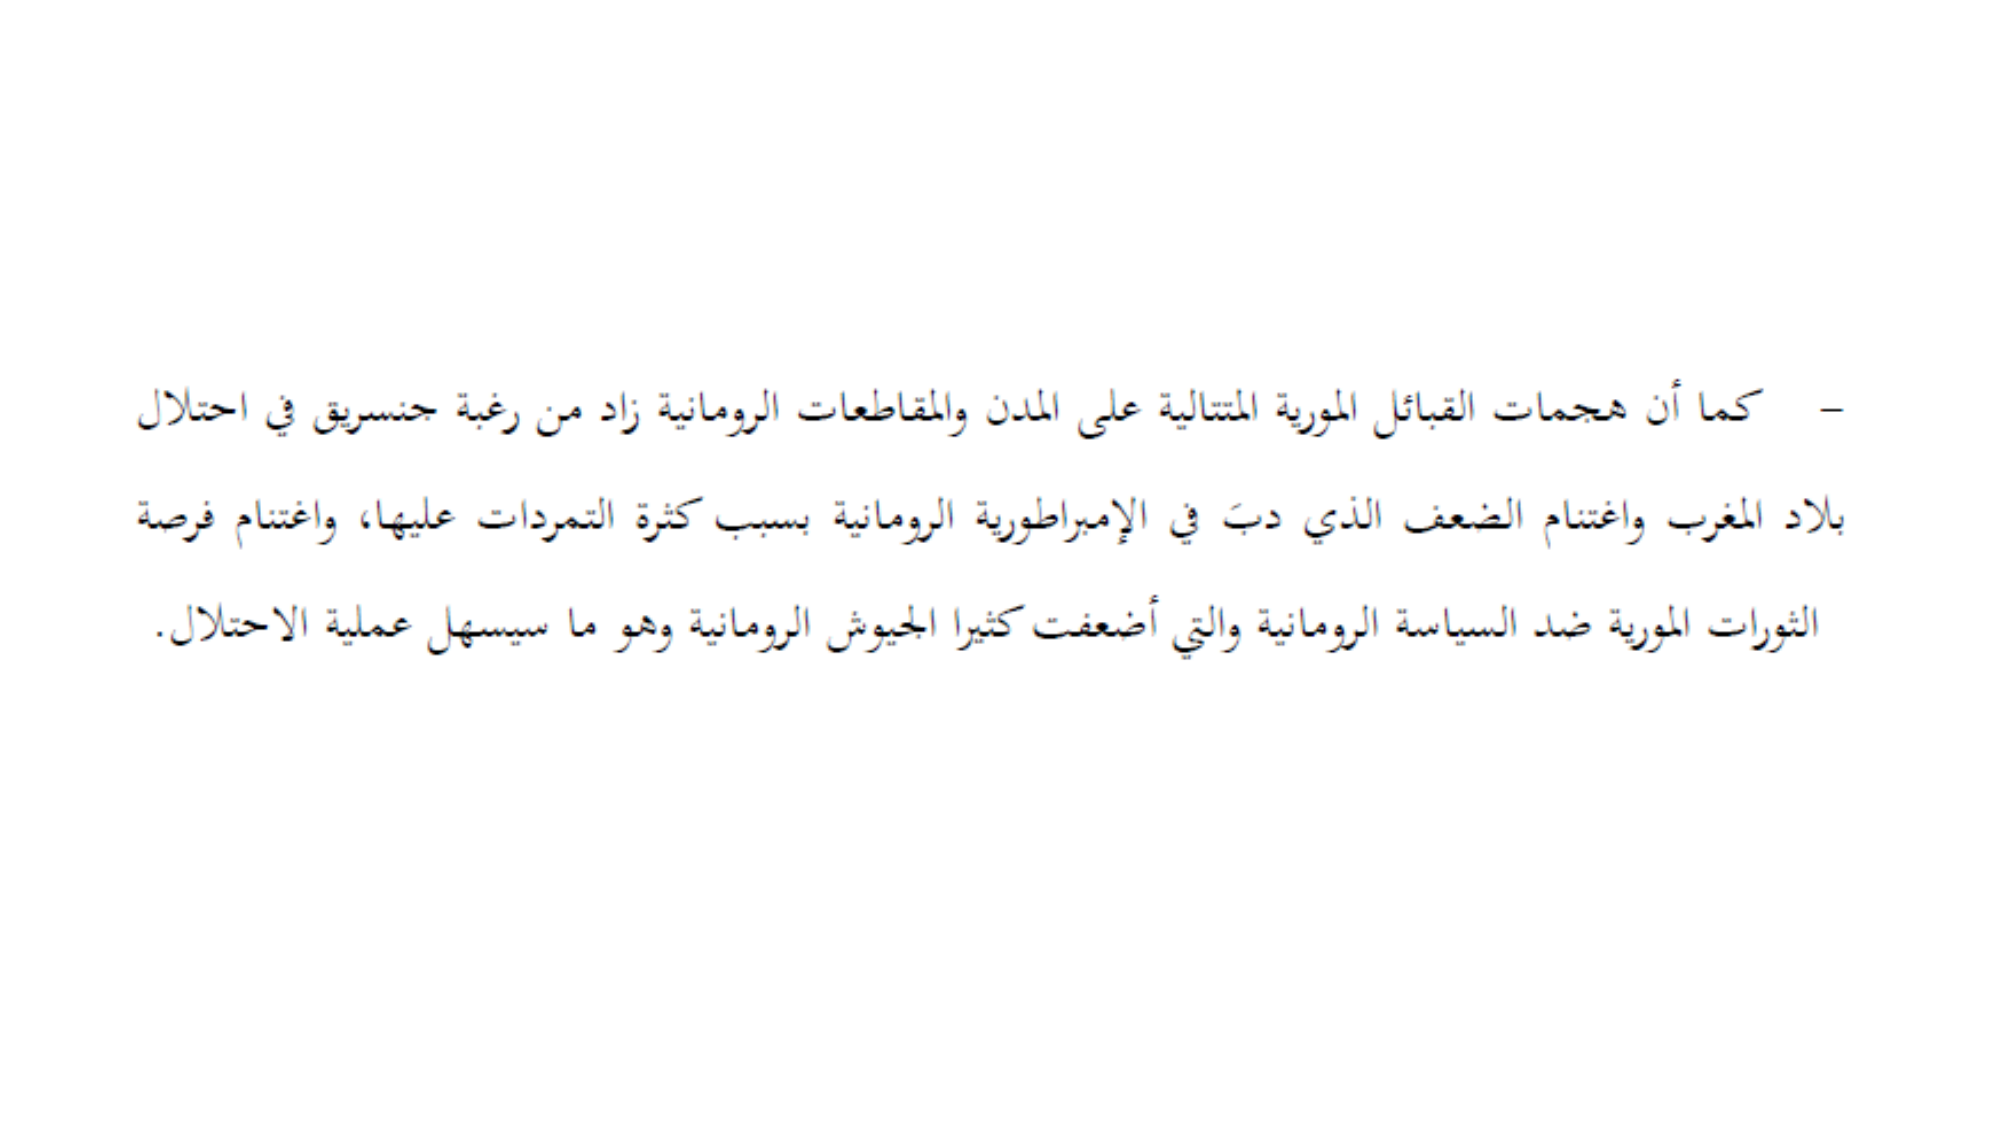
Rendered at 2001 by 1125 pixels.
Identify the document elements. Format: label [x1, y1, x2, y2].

picture [96, 327, 1904, 727]
